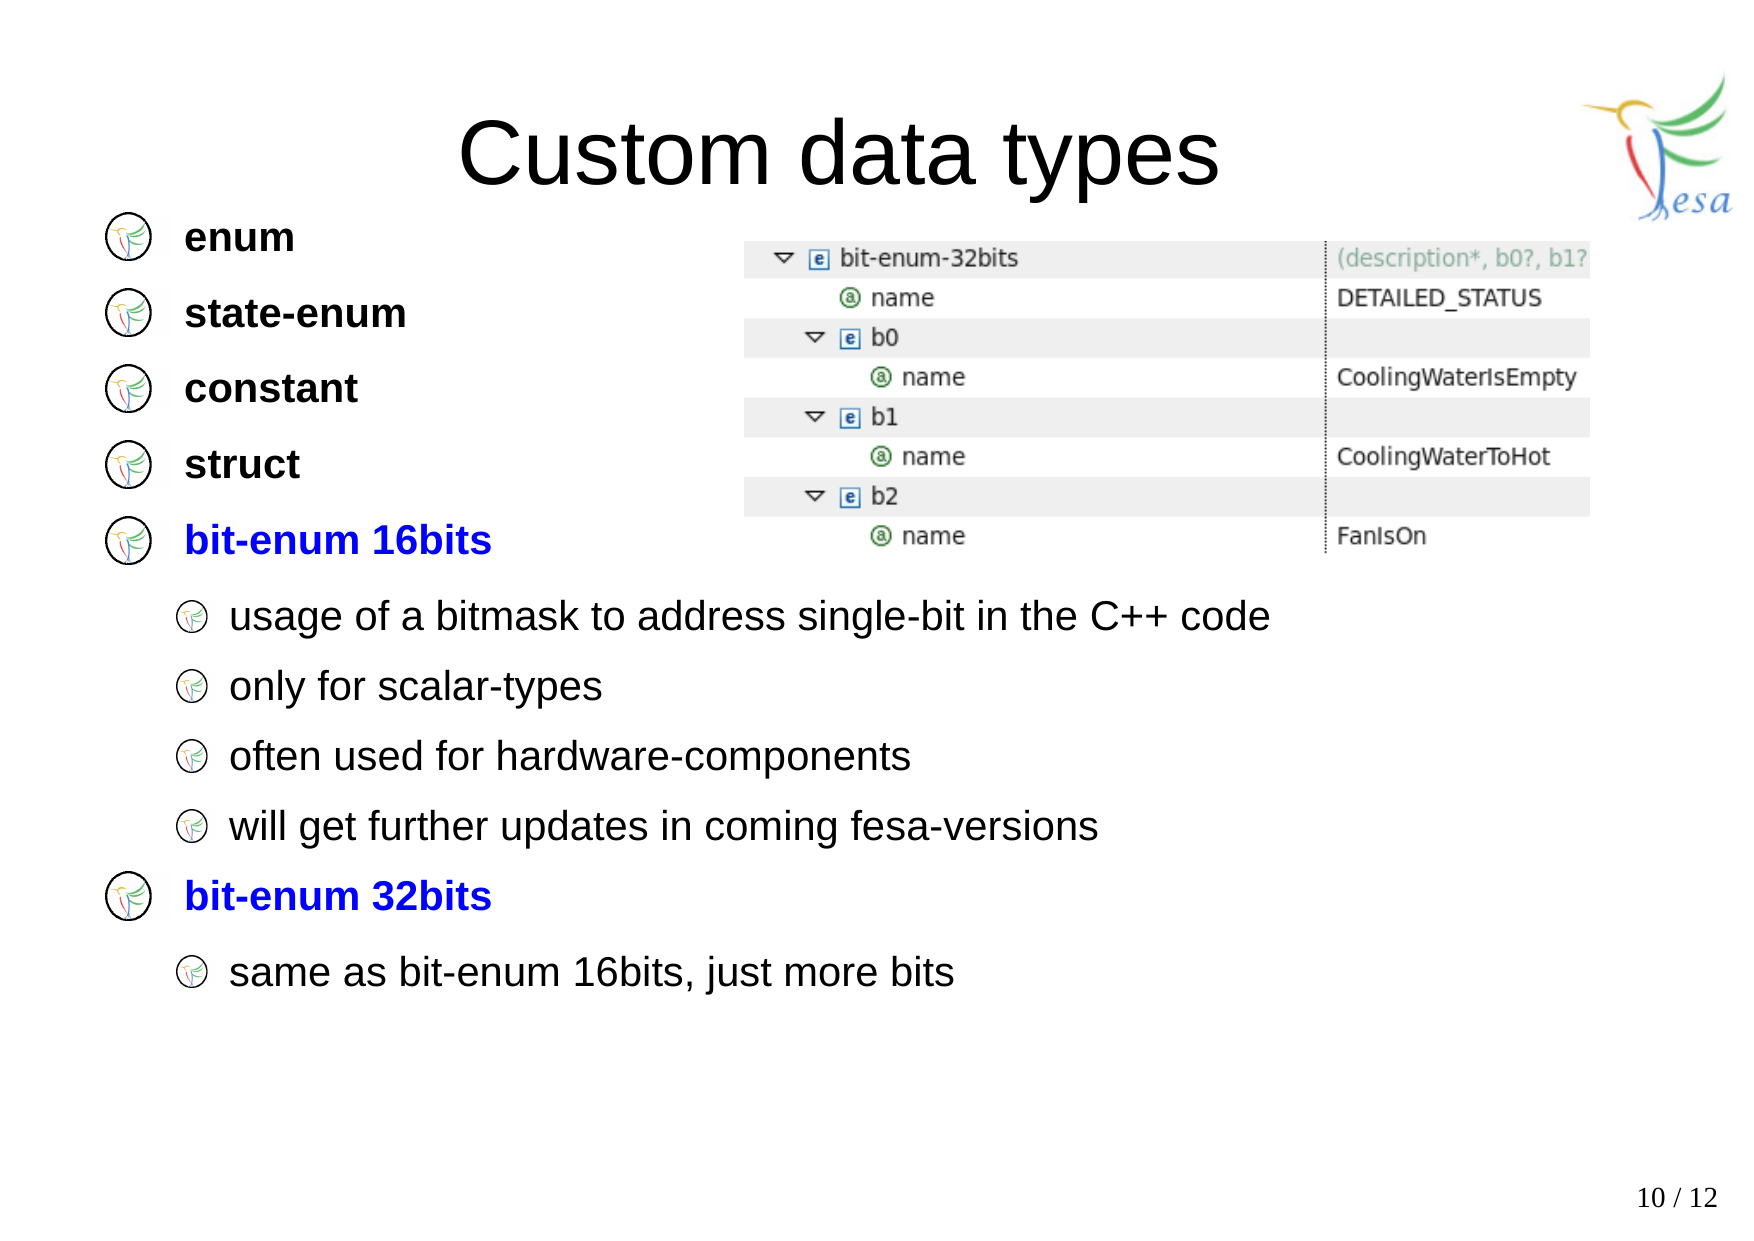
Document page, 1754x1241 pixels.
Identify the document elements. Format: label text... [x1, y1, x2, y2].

title Custom data types [90, 49, 1590, 213]
picture [1590, 64, 1736, 222]
list enum state-enum constant struct bit-enum 16bits usage of a bitmask to address single-bit in the C++ code only for scalar-types often used for hardware-components will get further updates in coming fesa-versions bit-enum 32bits same as bit-enum 16bits, just more bits [87, 213, 1636, 1201]
picture [744, 241, 1590, 556]
